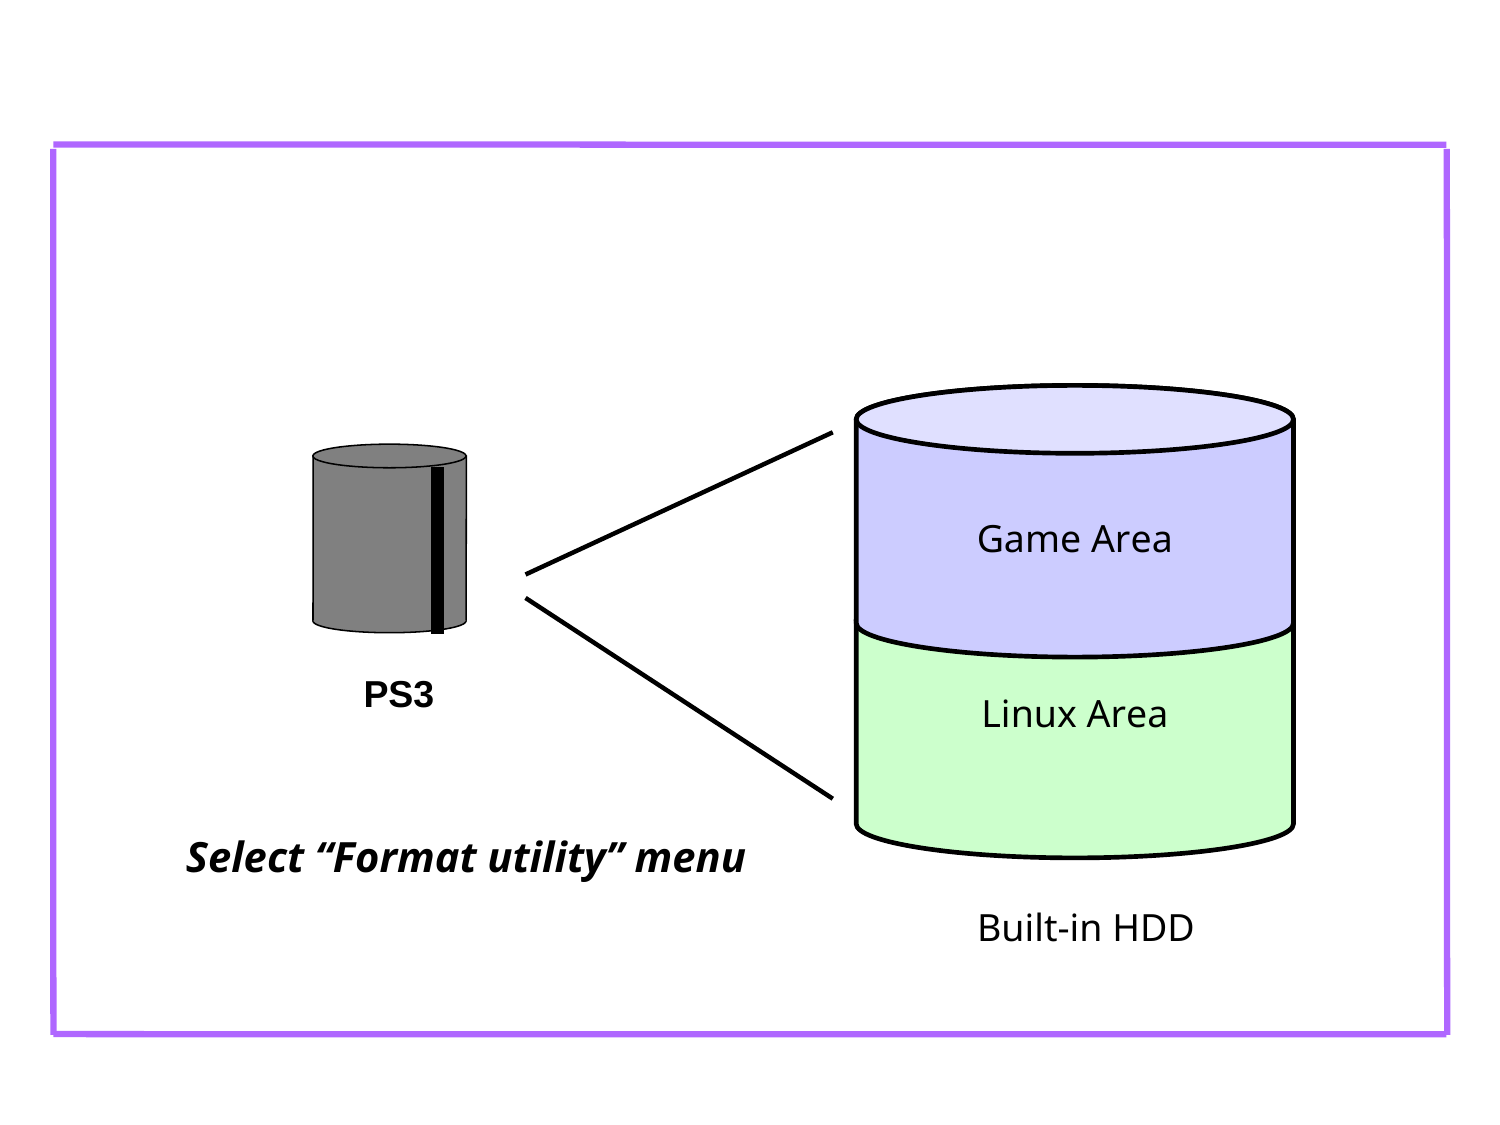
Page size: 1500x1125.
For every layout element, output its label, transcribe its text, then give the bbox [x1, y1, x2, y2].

text_box PS3 [348, 668, 450, 724]
text_box Select “Format utility” menu [171, 822, 821, 891]
text_box Linux Area [856, 625, 1294, 858]
text_box Game Area [856, 421, 1294, 658]
text_box [312, 444, 467, 634]
text_box Built-in HDD [962, 893, 1211, 961]
